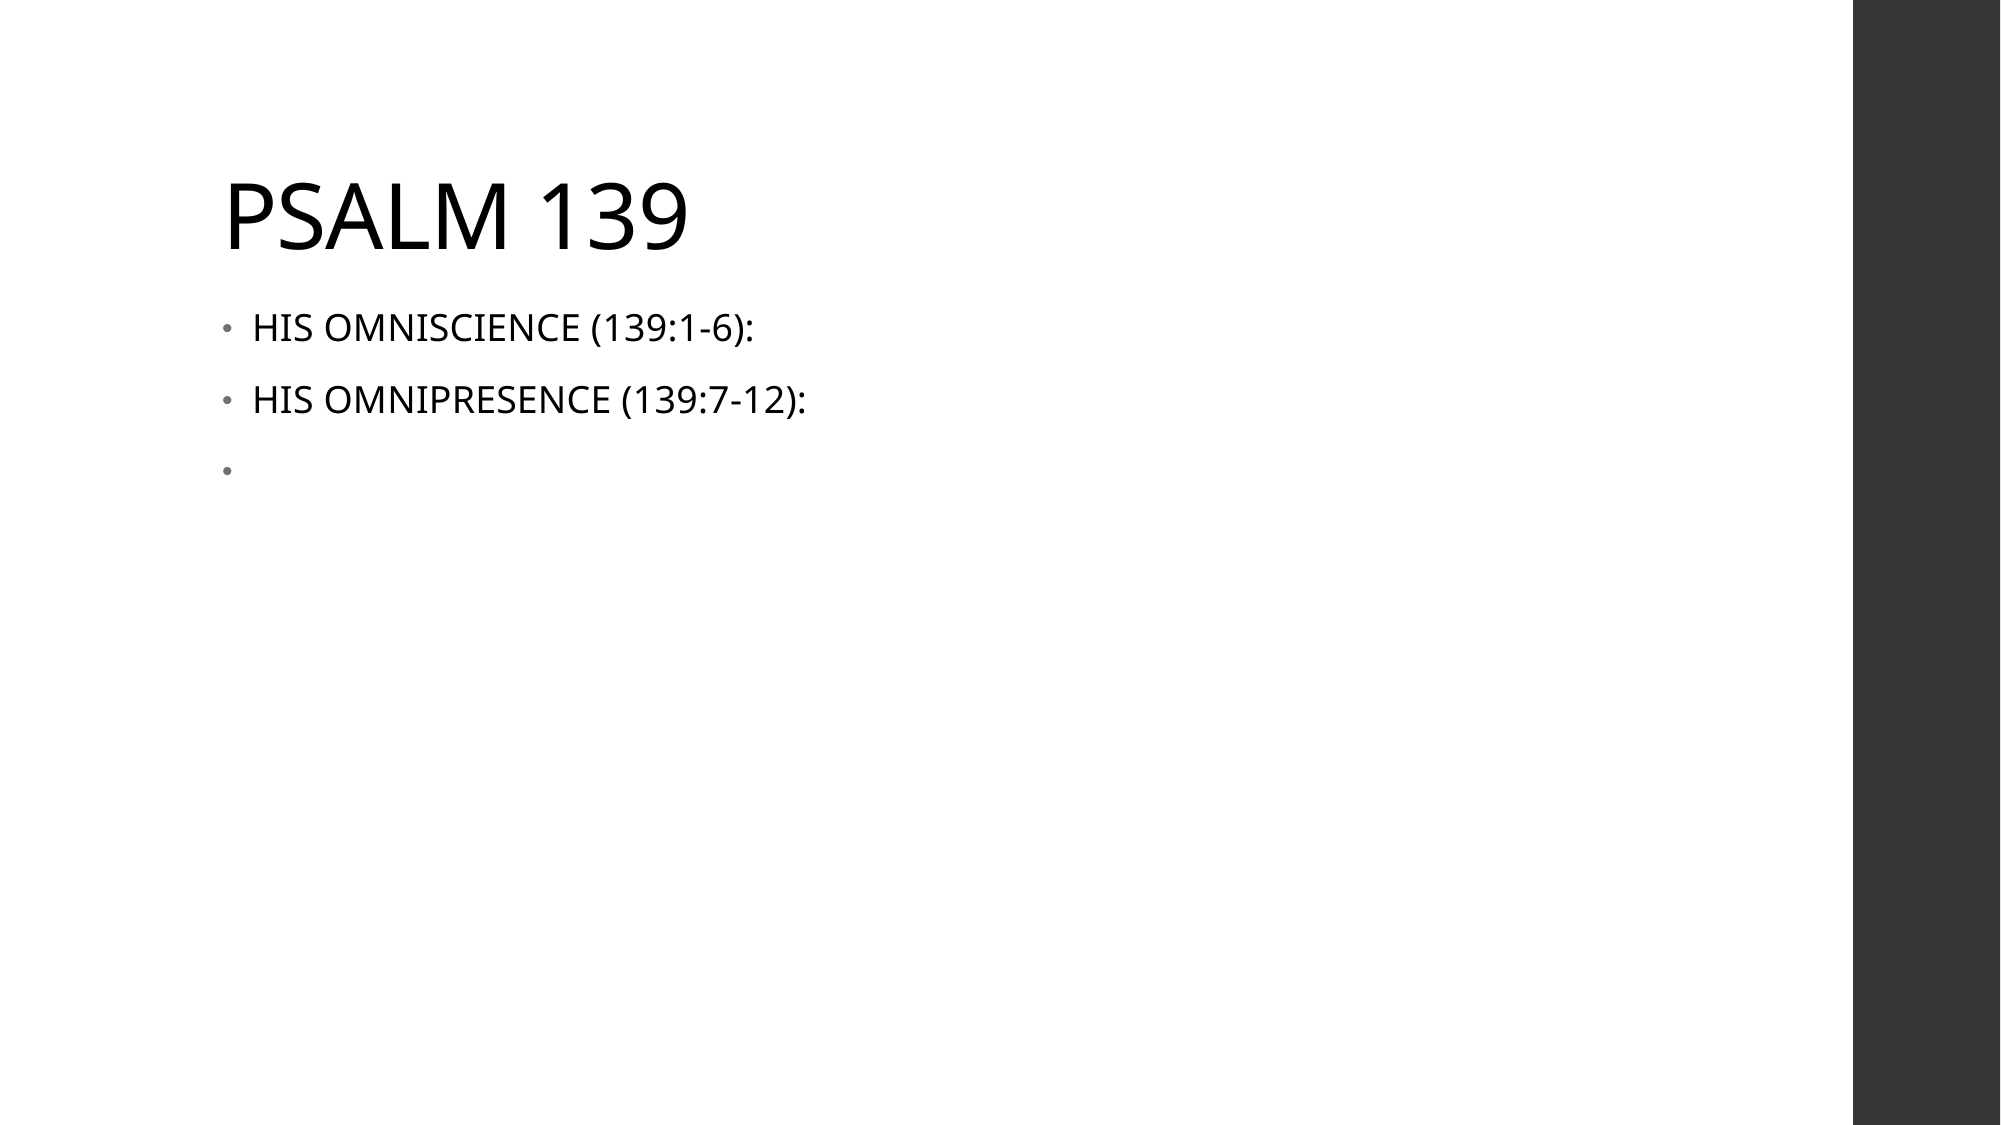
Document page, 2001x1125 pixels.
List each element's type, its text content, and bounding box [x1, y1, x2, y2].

title PSALM 139 [206, 60, 1797, 278]
list HIS OMNISCIENCE (139:1-6): HIS OMNIPRESENCE (139:7-12): [206, 299, 1617, 1014]
